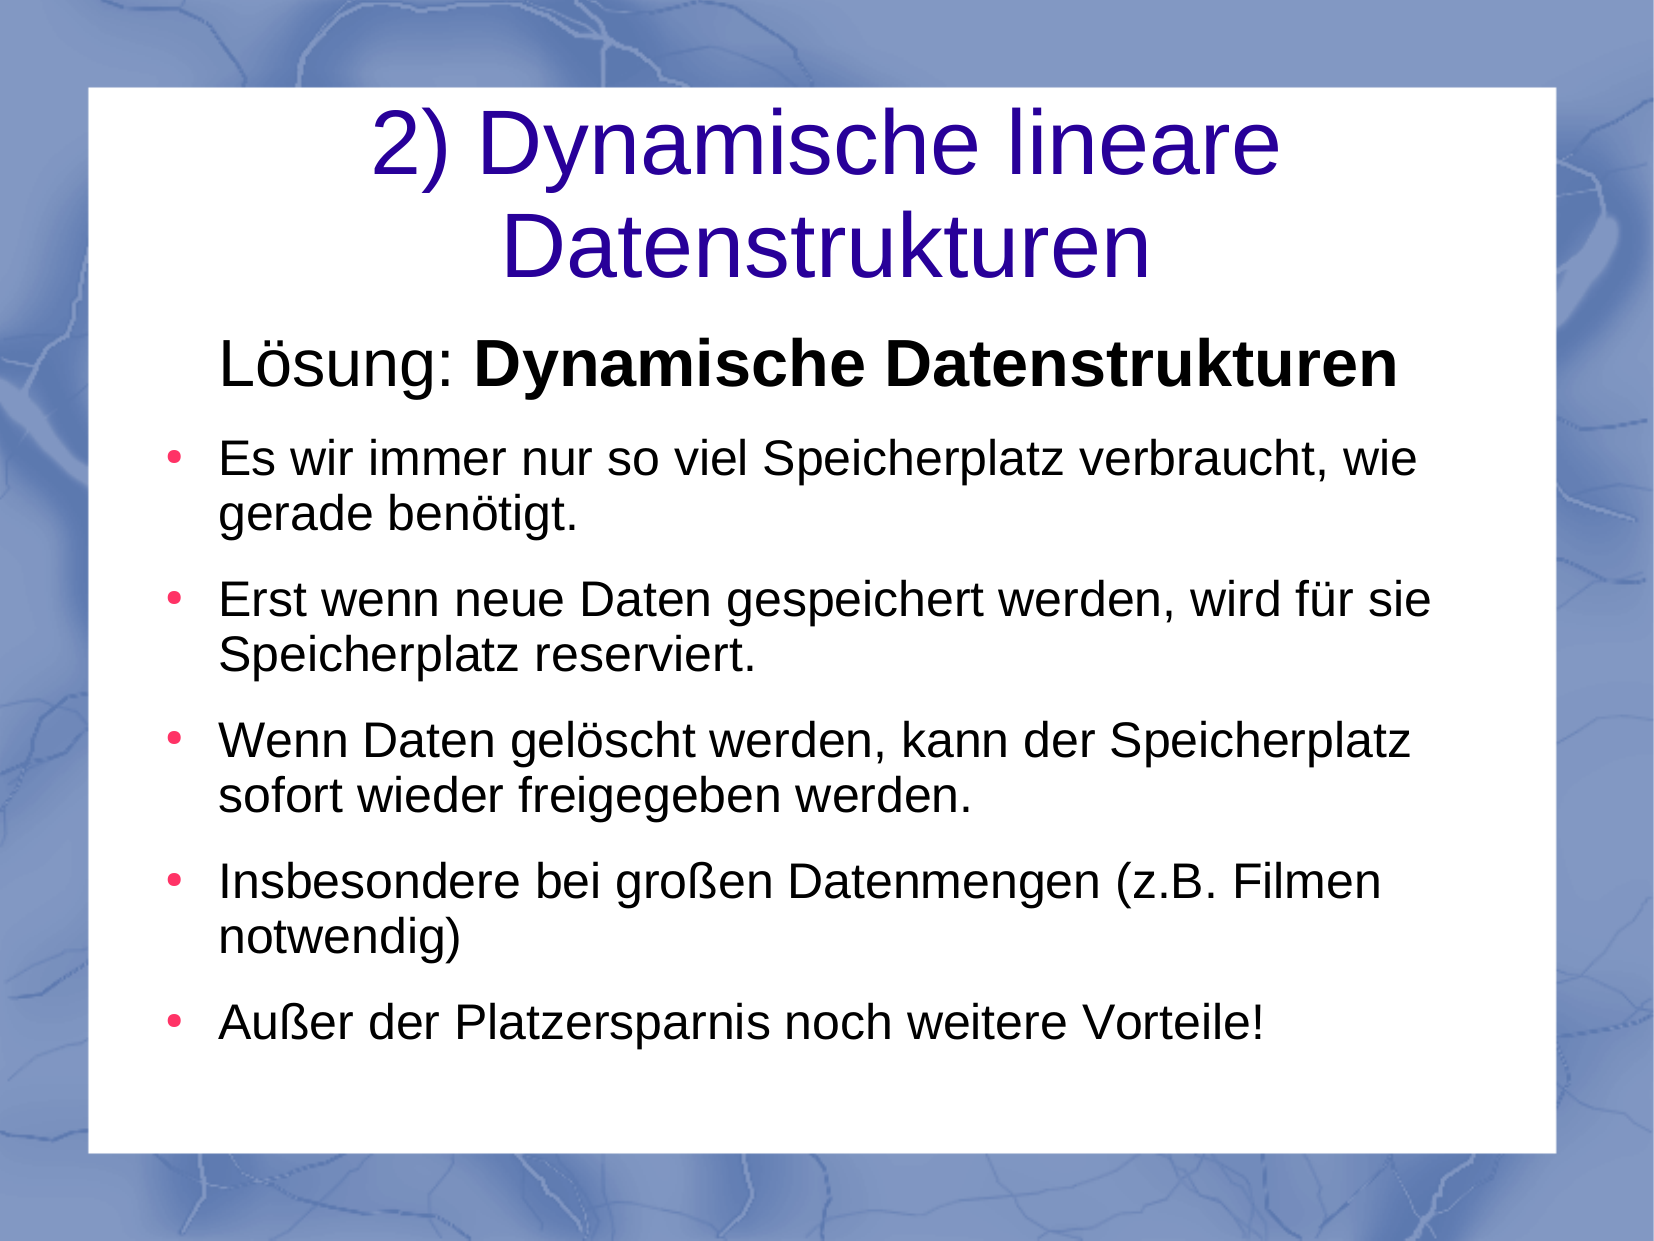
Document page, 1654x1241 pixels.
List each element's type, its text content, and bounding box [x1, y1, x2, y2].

list Lösung: Dynamische Datenstrukturen Es wir immer nur so viel Speicherplatz verbraucht, wie gerade benötigt. Erst wenn neue Daten gespeichert werden, wird für sie Speicherplatz reserviert. Wenn Daten gelöscht werden, kann der Speicherplatz sofort wieder freigegeben werden. Insbesondere bei großen Datenmengen (z.B. Filmen notwendig) Außer der Platzersparnis noch weitere Vorteile! [147, 325, 1506, 1050]
title 2) Dynamische lineare Datenstrukturen [118, 90, 1536, 298]
picture [0, 0, 1654, 1241]
